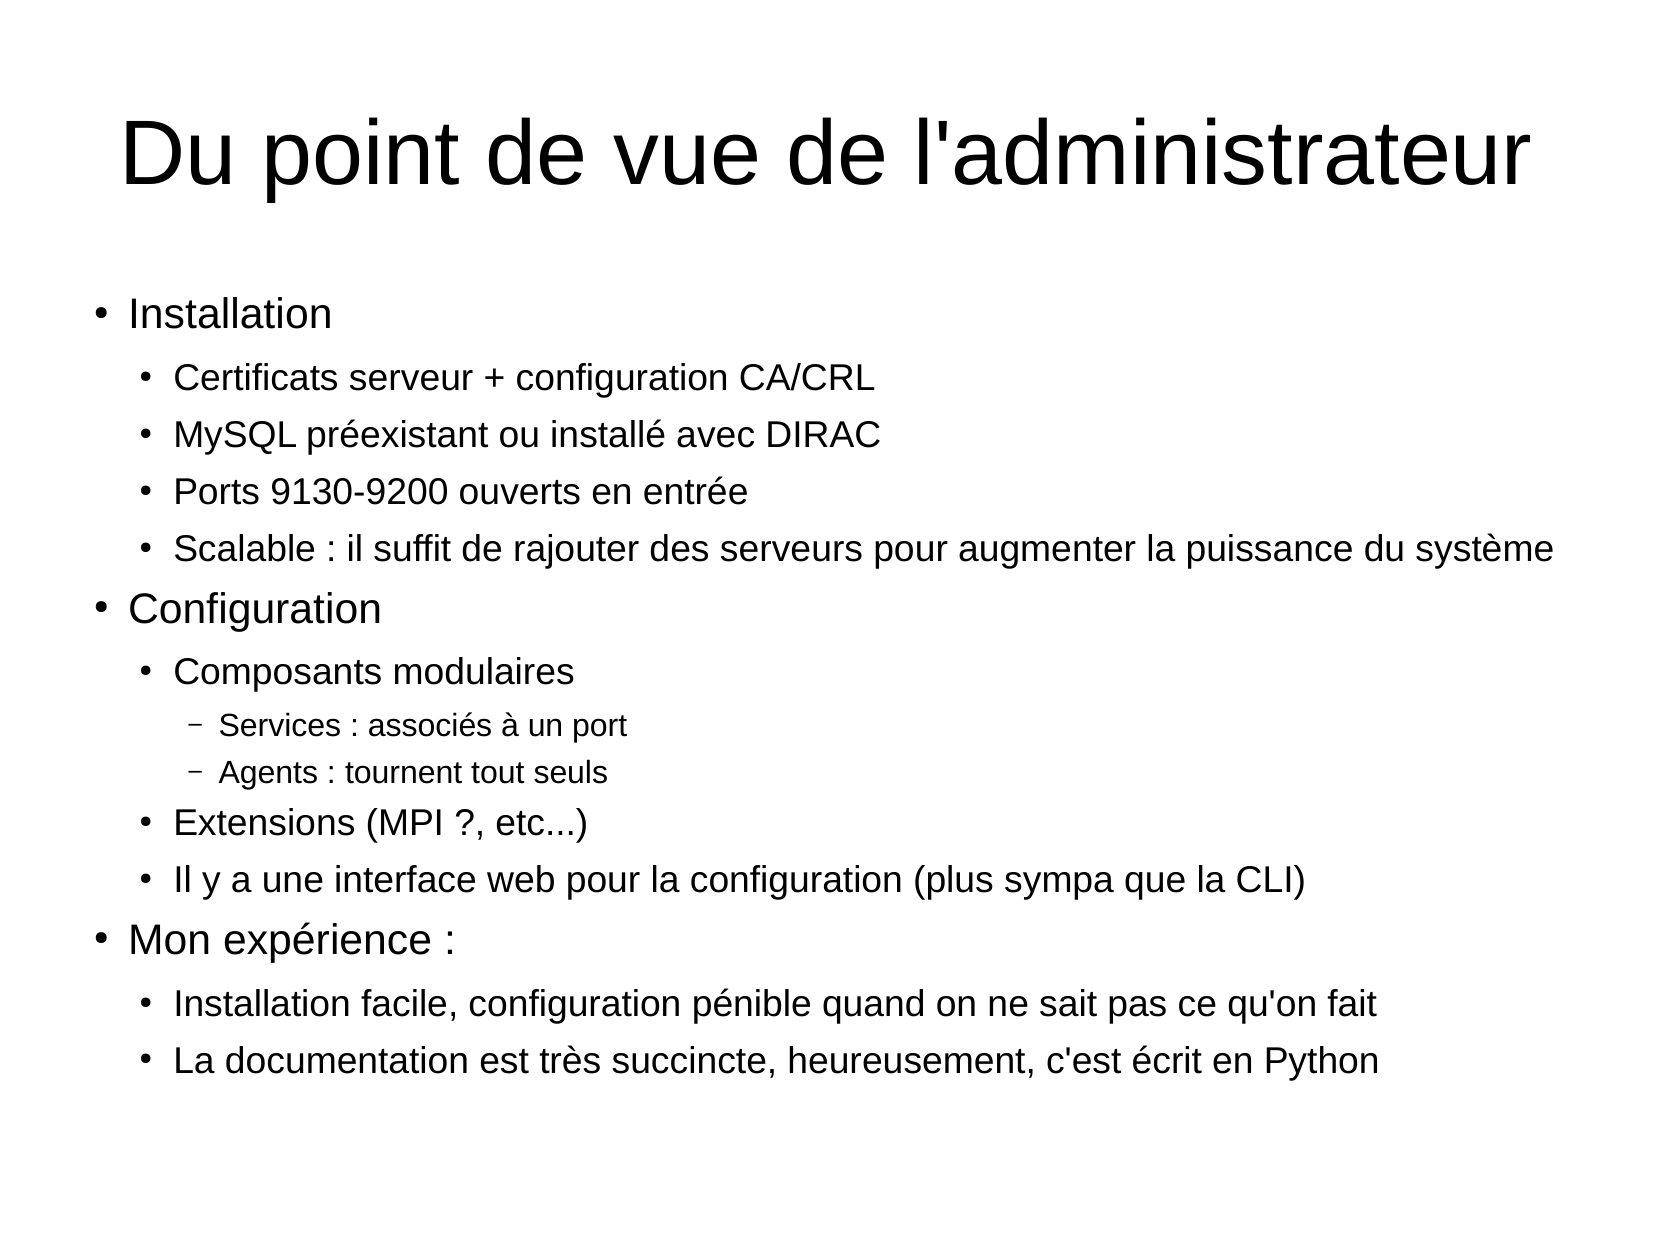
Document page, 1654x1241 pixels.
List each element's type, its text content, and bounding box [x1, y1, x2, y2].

title Du point de vue de l'administrateur [82, 56, 1571, 250]
list Installation Certificats serveur + configuration CA/CRL MySQL préexistant ou installé avec DIRAC Ports 9130-9200 ouverts en entrée Scalable : il suffit de rajouter des serveurs pour augmenter la puissance du système Configuration Composants modulaires Services : associés à un port Agents : tournent tout seuls Extensions (MPI ?, etc...) Il y a une interface web pour la configuration (plus sympa que la CLI) Mon expérience : Installation facile, configuration pénible quand on ne sait pas ce qu'on fait La documentation est très succincte, heureusement, c'est écrit en Python [82, 290, 1571, 1109]
